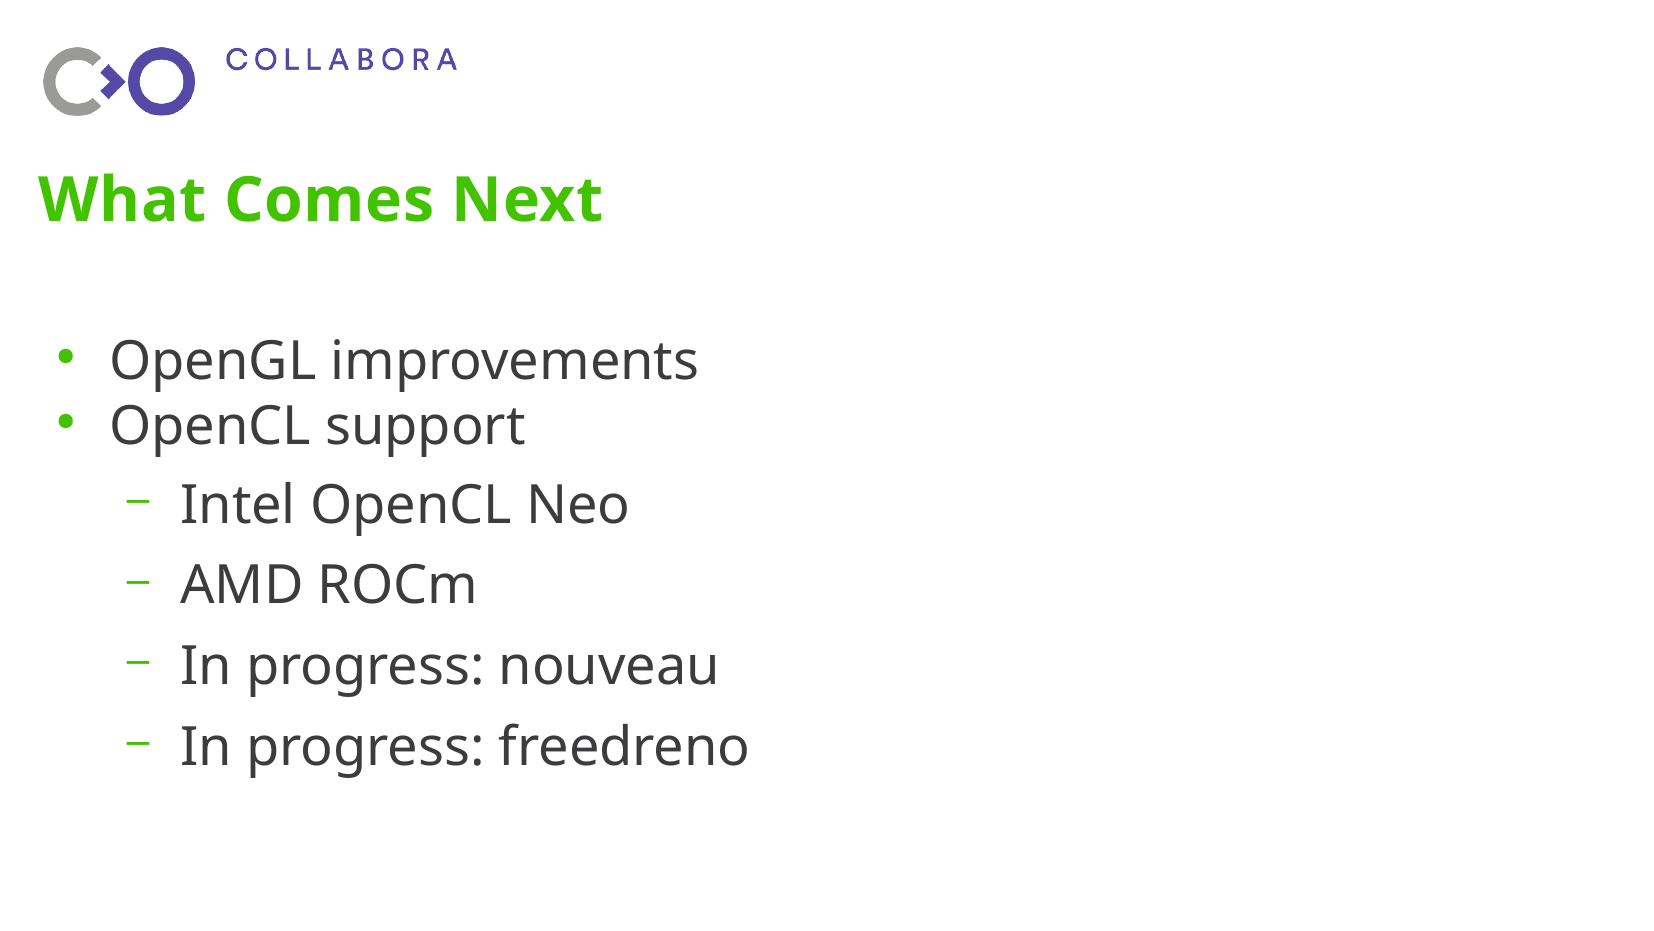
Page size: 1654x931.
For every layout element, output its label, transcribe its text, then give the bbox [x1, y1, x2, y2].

title What Comes Next [38, 159, 1614, 216]
list OpenGL improvements OpenCL support Intel OpenCL Neo AMD ROCm In progress: nouveau In progress: freedreno [38, 325, 1614, 581]
picture [43, 47, 457, 116]
